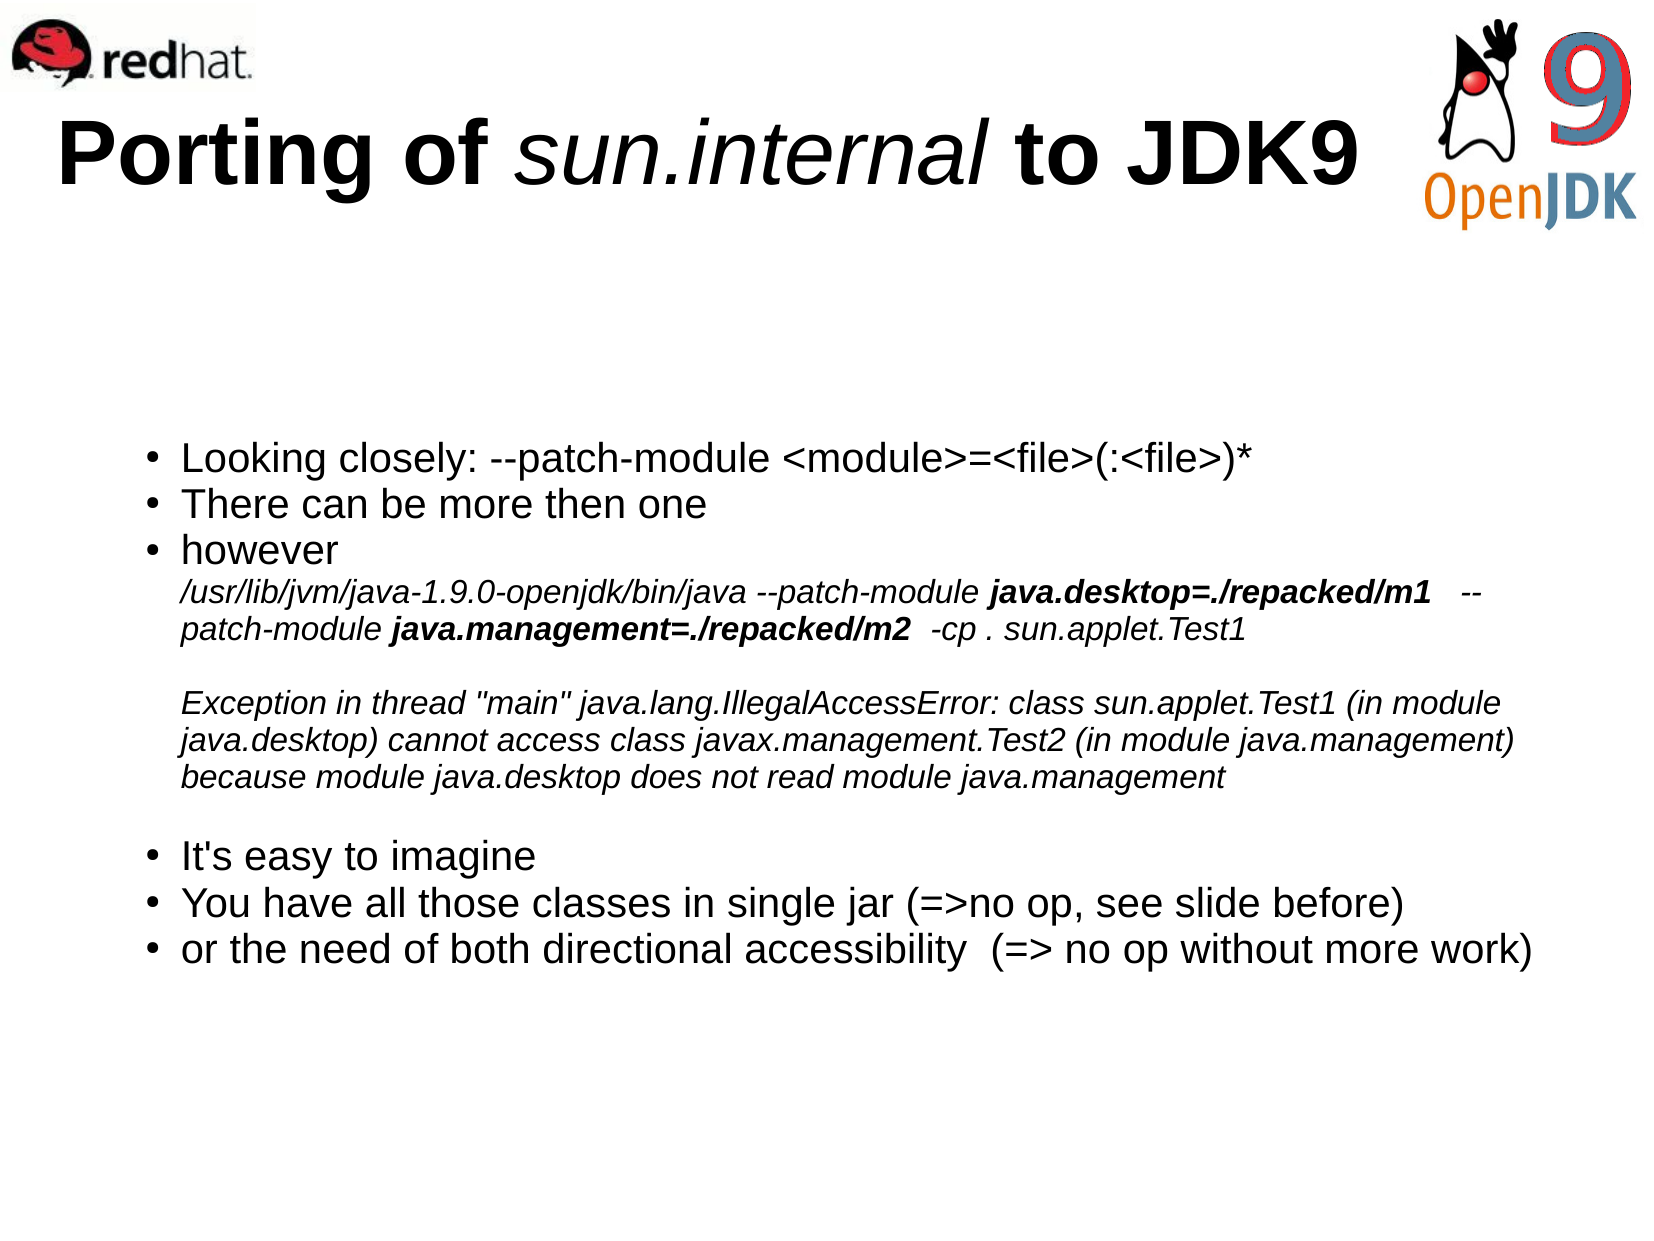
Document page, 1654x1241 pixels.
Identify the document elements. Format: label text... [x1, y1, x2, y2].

picture [1410, 4, 1651, 245]
picture [0, 3, 256, 92]
subtitle Looking closely: --patch-module <module>=<file>(:<file>)* There can be more then one however /usr/lib/jvm/java-1.9.0-openjdk/bin/java --patch-module java.desktop=./repacked/m1 --patch-module java.management=./repacked/m2 -cp . sun.applet.Test1 Exception in thread "main" java.lang.IllegalAccessError: class sun.applet.Test1 (in module java.desktop) cannot access class javax.management.Test2 (in module java.management) because module java.desktop does not read module java.management It's easy to imagine You have all those classes in single jar (=>no op, see slide before) or the need of both directional accessibility (=> no op without more work) [71, 251, 1561, 1156]
title Porting of sun.internal to JDK9 [0, 49, 1453, 257]
